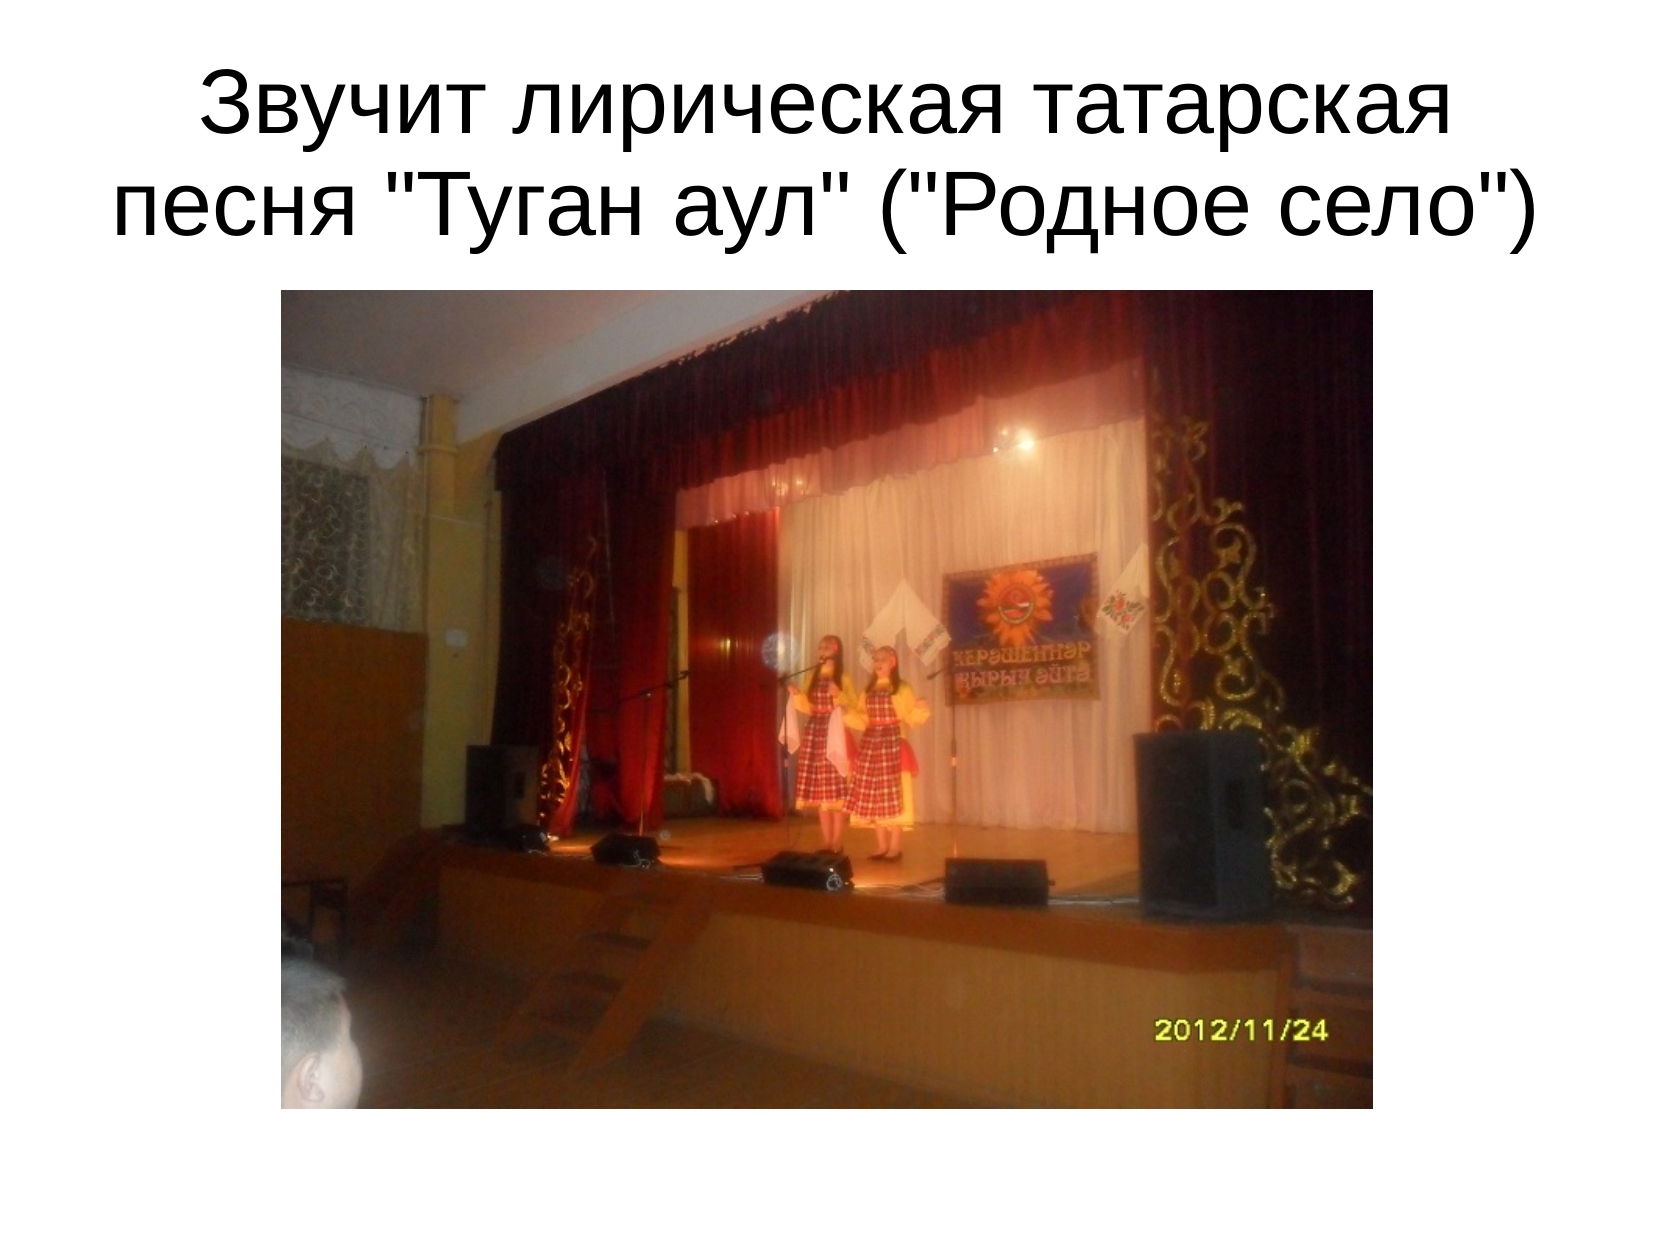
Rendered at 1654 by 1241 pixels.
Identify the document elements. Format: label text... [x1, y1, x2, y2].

title Звучит лирическая татарская песня "Туган аул" ("Родное село") [82, 49, 1571, 257]
picture [281, 290, 1373, 1109]
